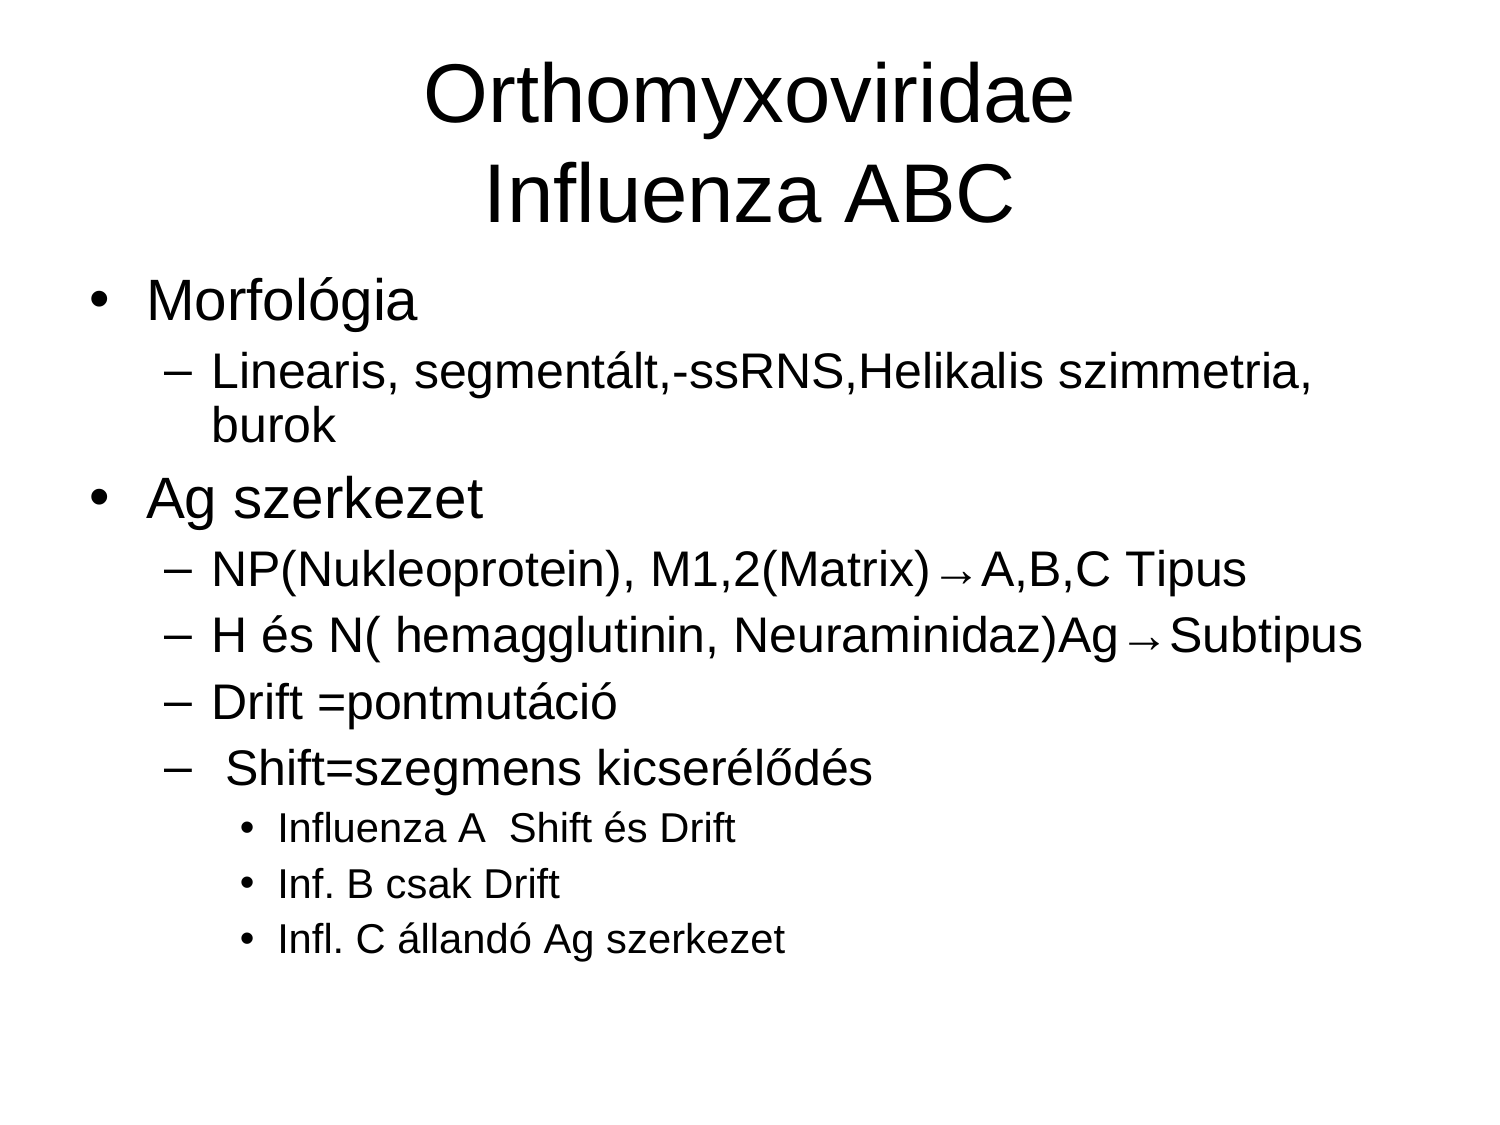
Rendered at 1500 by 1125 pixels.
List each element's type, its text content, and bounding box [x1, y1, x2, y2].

title Orthomyxoviridae Influenza ABC [75, 31, 1426, 247]
list Morfológia Linearis, segmentált,-ssRNS,Helikalis szimmetria, burok Ag szerkezet NP(Nukleoprotein), M1,2(Matrix)→A,B,C Tipus H és N( hemagglutinin, Neuraminidaz)Ag→Subtipus Drift =pontmutáció Shift=szegmens kicserélődés Influenza A Shift és Drift Inf. B csak Drift Infl. C állandó Ag szerkezet [75, 262, 1426, 1005]
